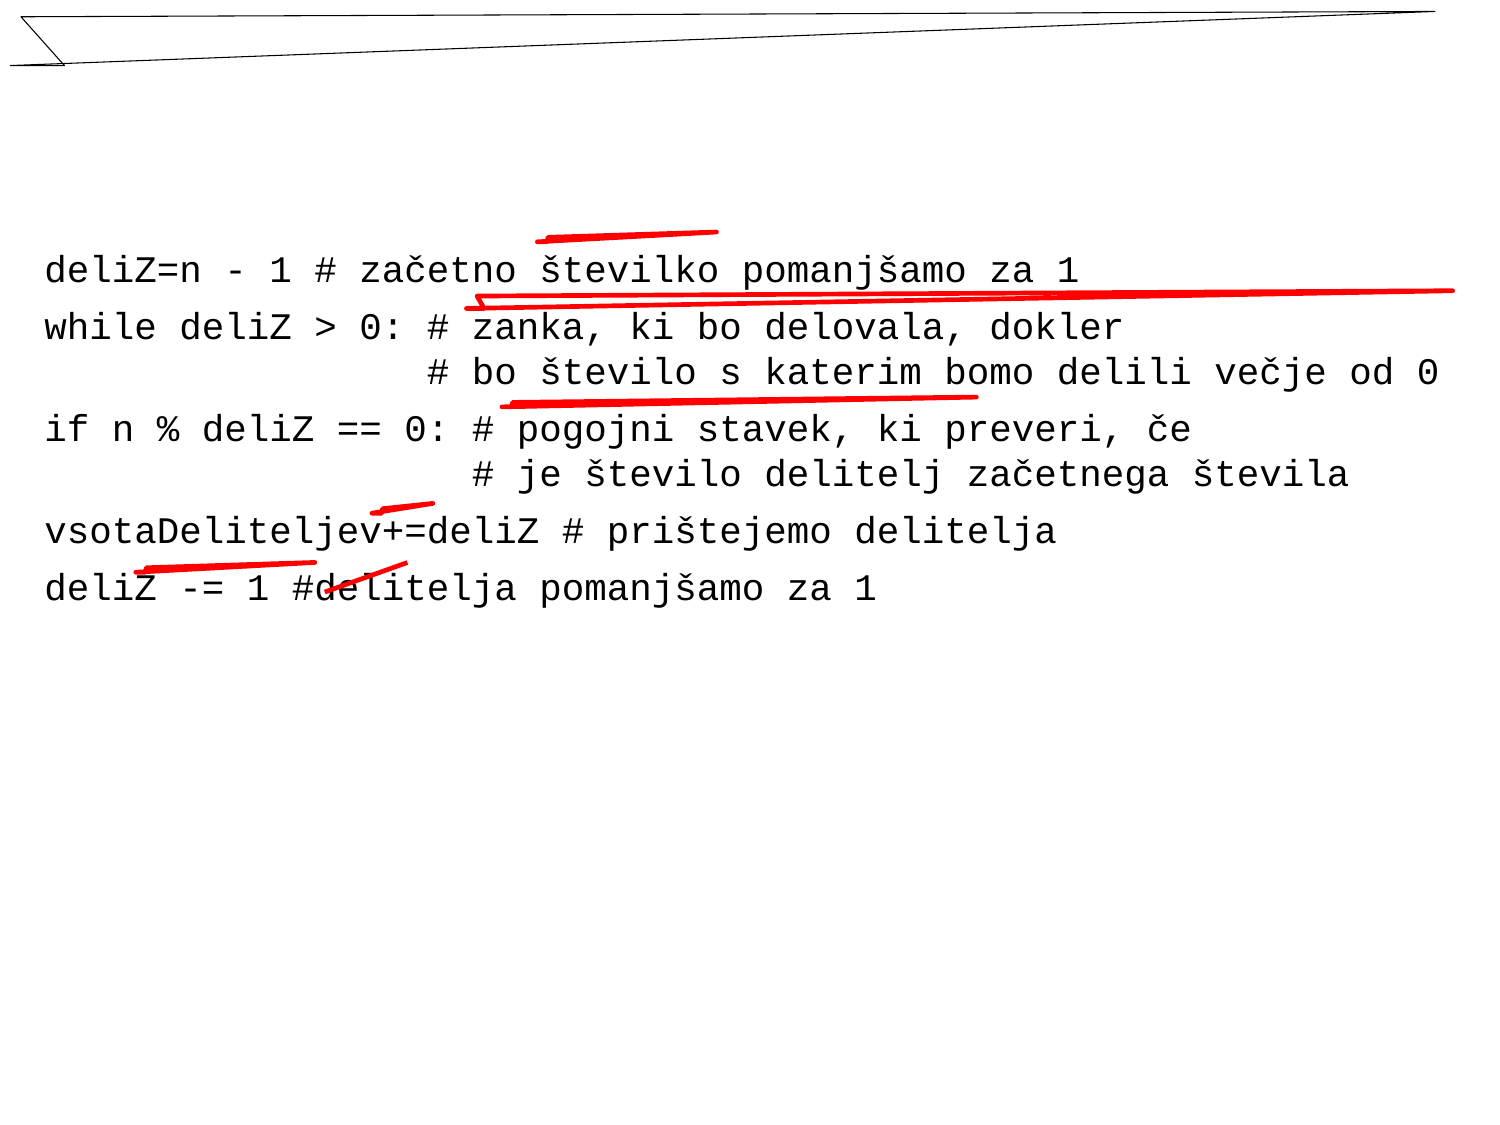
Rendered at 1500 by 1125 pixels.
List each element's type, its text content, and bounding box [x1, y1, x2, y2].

list deliZ=n - 1 # začetno številko pomanjšamo za 1 while deliZ > 0: # zanka, ki bo delovala, dokler # bo število s katerim bomo delili večje od 0 if n % deliZ == 0: # pogojni stavek, ki preveri, če # je število delitelj začetnega števila vsotaDeliteljev+=deliZ # prištejemo delitelja deliZ -= 1 #delitelja pomanjšamo za 1 [29, 237, 1483, 988]
